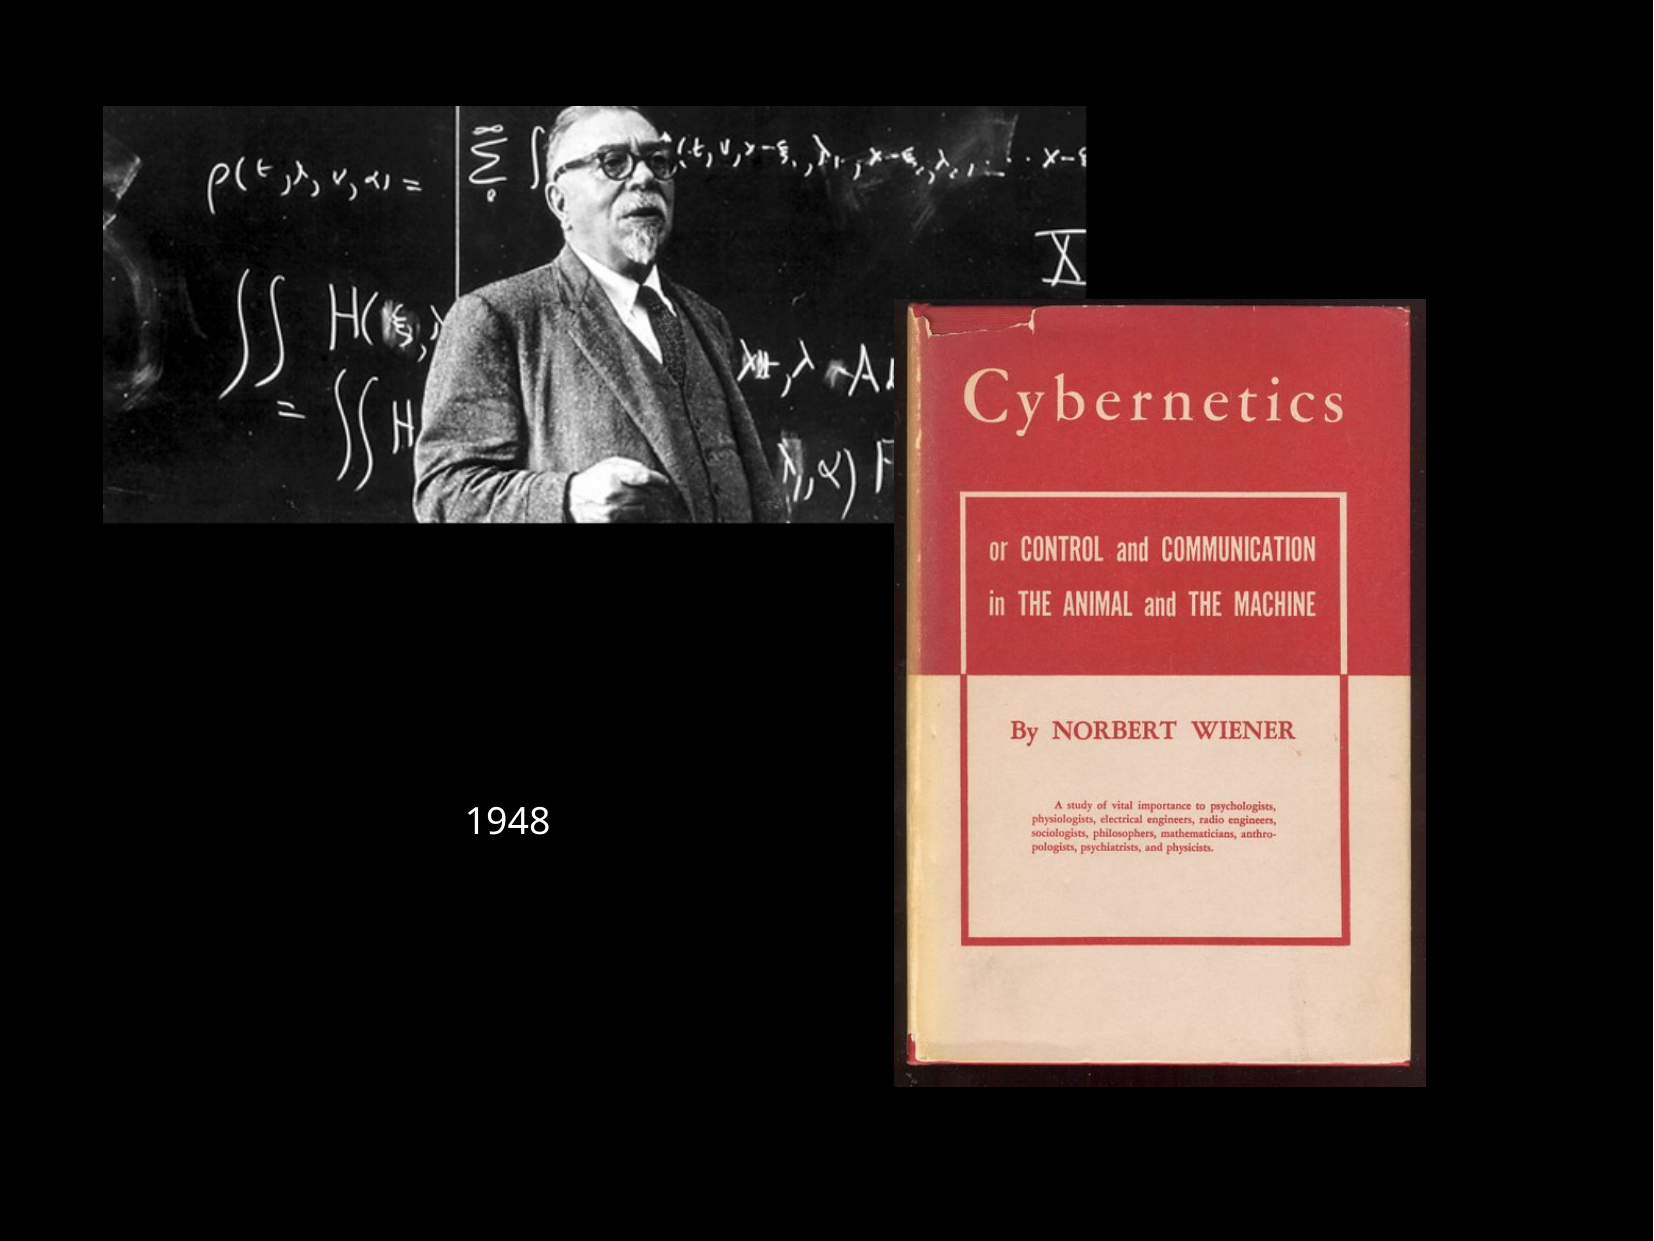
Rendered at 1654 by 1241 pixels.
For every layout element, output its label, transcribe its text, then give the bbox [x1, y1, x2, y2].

text_box 1948 [450, 787, 580, 856]
picture [103, 106, 1426, 1087]
